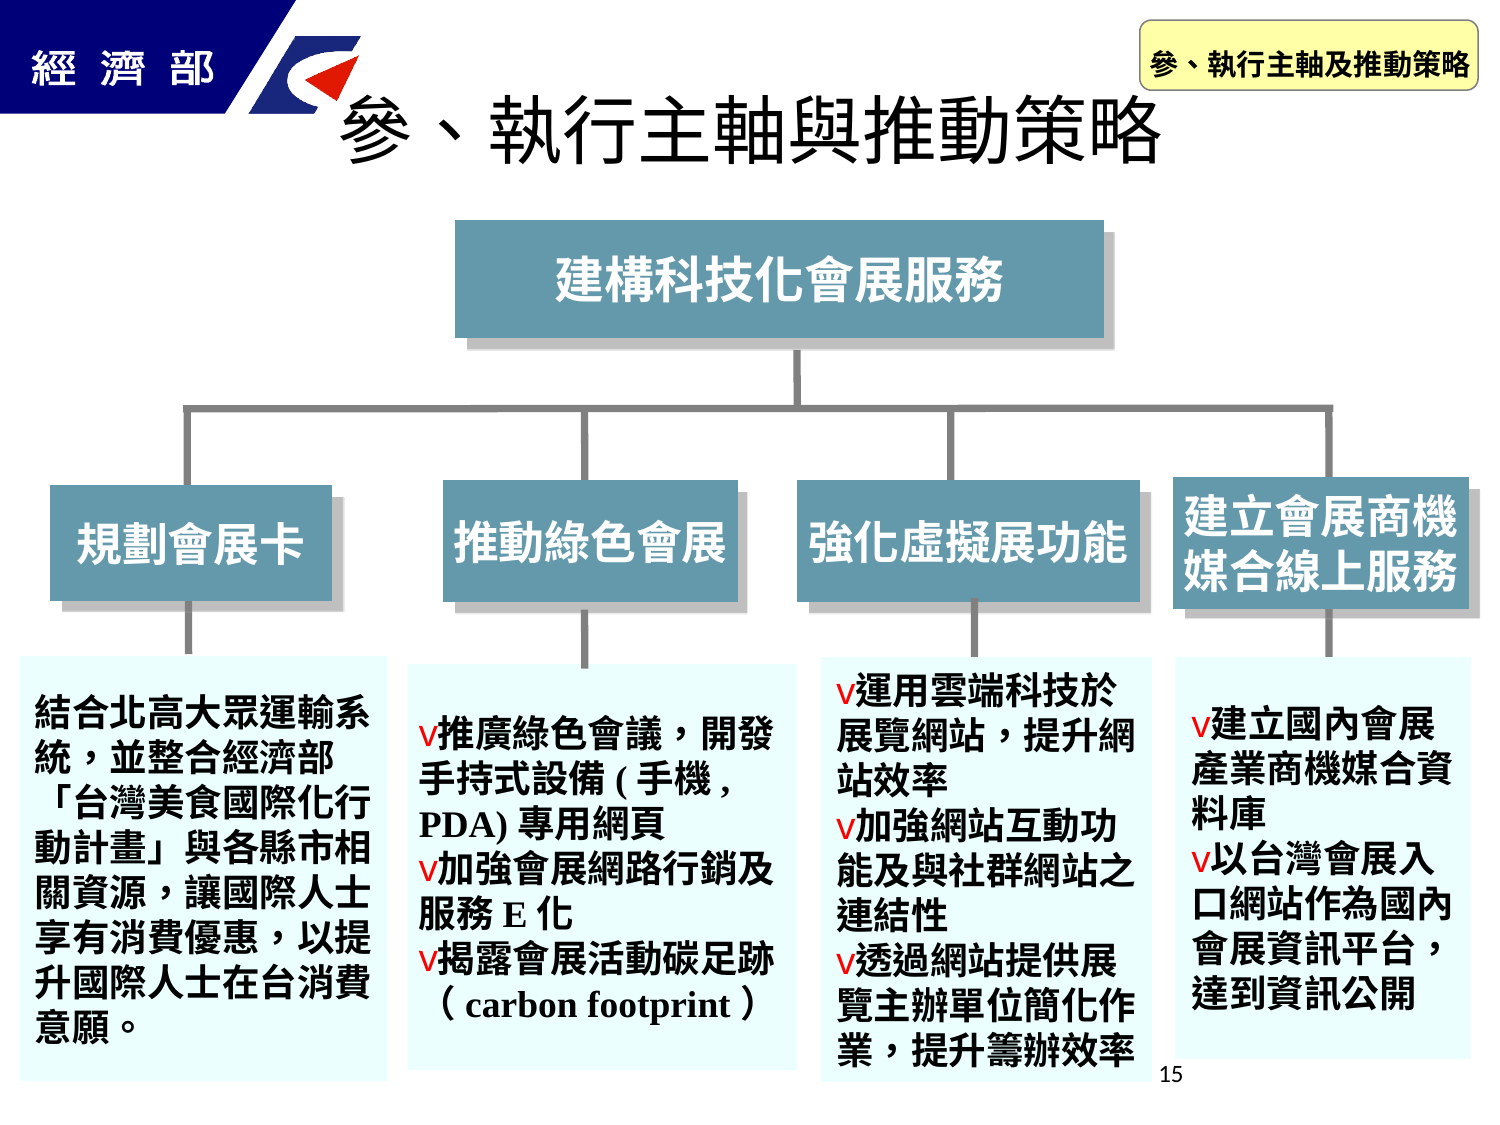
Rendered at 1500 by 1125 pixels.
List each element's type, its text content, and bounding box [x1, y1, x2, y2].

text_box 強化虛擬展功能 [797, 480, 1140, 602]
text_box 建立國內會展產業商機媒合資料庫 以台灣會展入口網站作為國內會展資訊平台，達到資訊公開 [1175, 657, 1471, 1059]
text_box 推廣綠色會議，開發手持式設備(手機, PDA)專用網頁 加強會展網路行銷及服務E化 揭露會展活動碳足跡（carbon footprint） [408, 664, 797, 1070]
text_box 參、執行主軸及推動策略 [1139, 20, 1479, 91]
text_box 結合北高大眾運輸系統，並整合經濟部「台灣美食國際化行動計畫」與各縣市相關資源，讓國際人士享有消費優惠，以提升國際人士在台消費意願。 [20, 656, 387, 1081]
text_box 推動綠色會展 [443, 480, 738, 602]
text_box 規劃會展卡 [50, 485, 332, 601]
text_box 建構科技化會展服務 [455, 220, 1104, 338]
text_box 參、執行主軸與推動策略 [171, 43, 1329, 196]
text_box 建立會展商機媒合線上服務 [1173, 477, 1469, 609]
text_box 運用雲端科技於展覽網站，提升網站效率 加強網站互動功能及與社群網站之連結性 透過網站提供展覽主辦單位簡化作業，提升籌辦效率 [821, 657, 1152, 1082]
